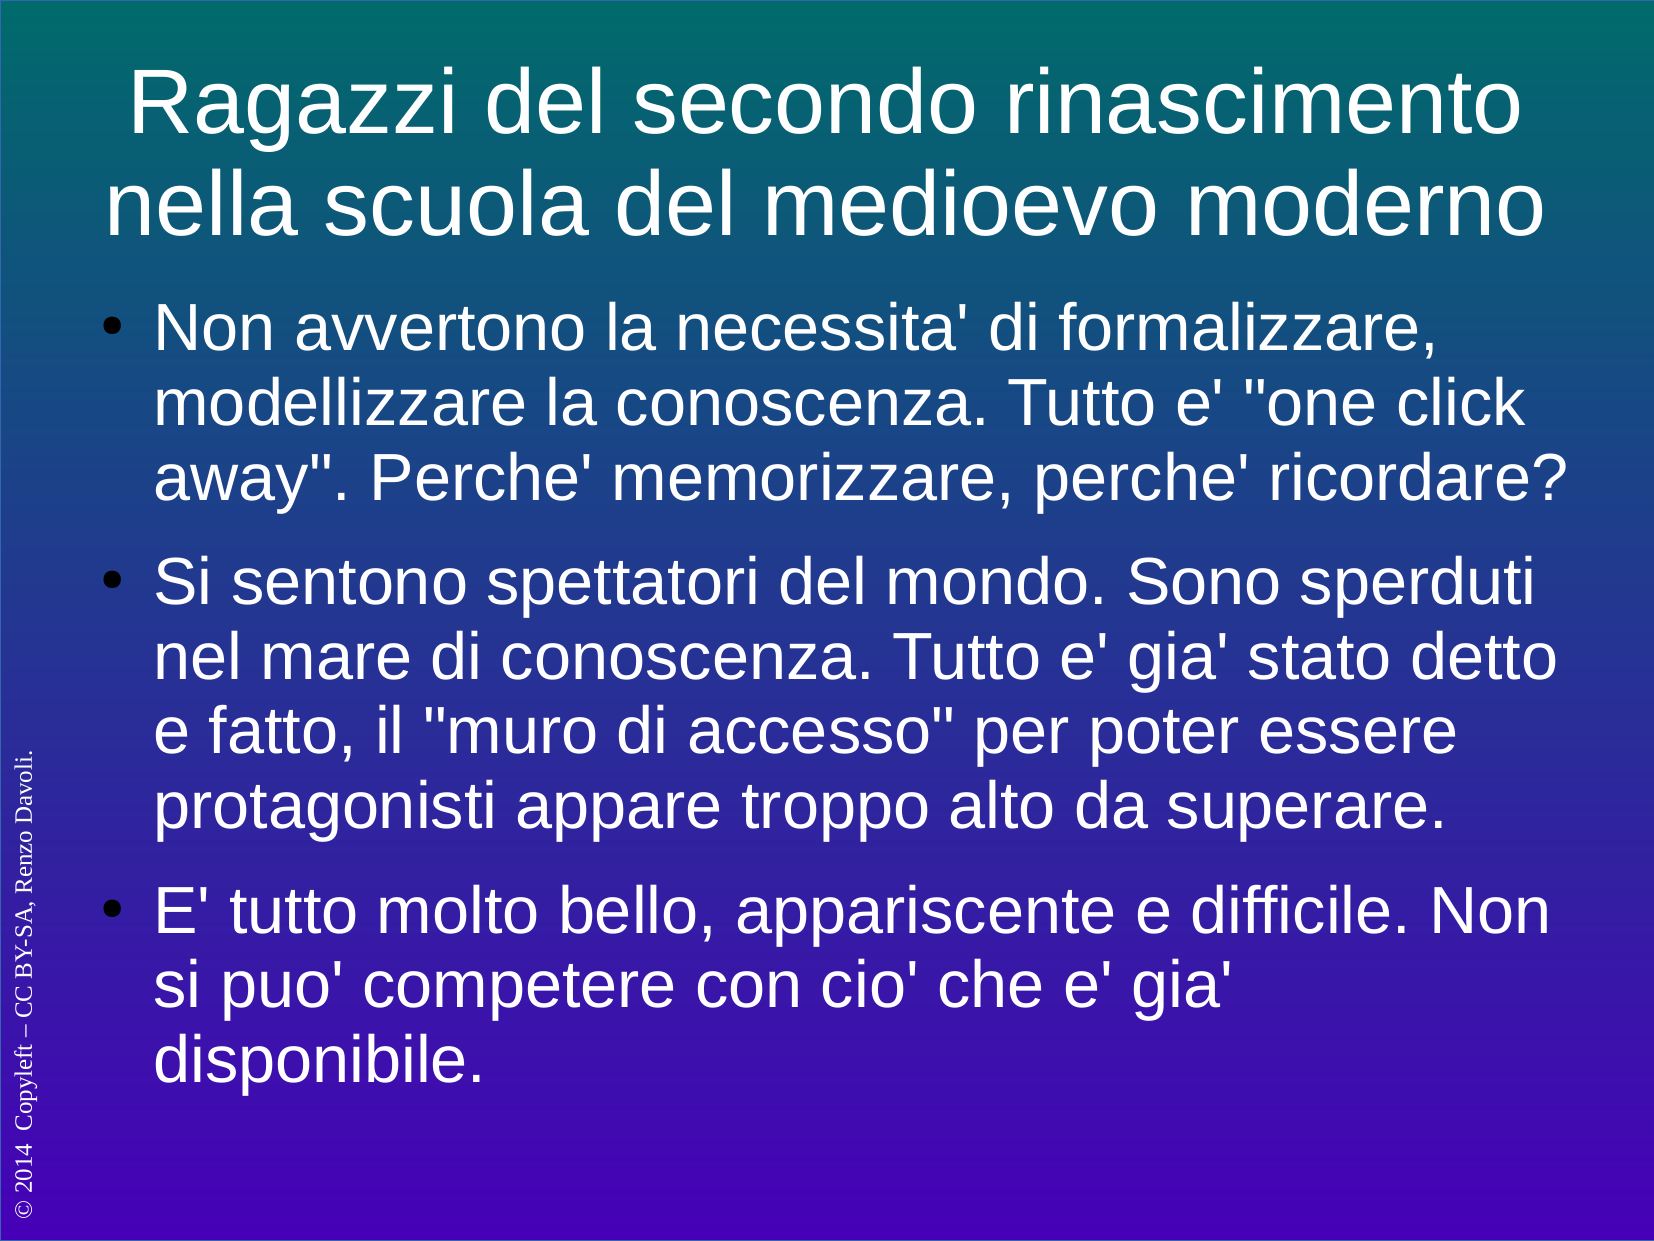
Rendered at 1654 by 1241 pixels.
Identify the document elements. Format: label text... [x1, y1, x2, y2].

title Ragazzi del secondo rinascimento nella scuola del medioevo moderno [82, 49, 1571, 257]
list Non avvertono la necessita' di formalizzare, modellizzare la conoscenza. Tutto e' "one click away". Perche' memorizzare, perche' ricordare? Si sentono spettatori del mondo. Sono sperduti nel mare di conoscenza. Tutto e' gia' stato detto e fatto, il "muro di accesso" per poter essere protagonisti appare troppo alto da superare. E' tutto molto bello, appariscente e difficile. Non si puo' competere con cio' che e' gia' disponibile. [82, 290, 1571, 1111]
